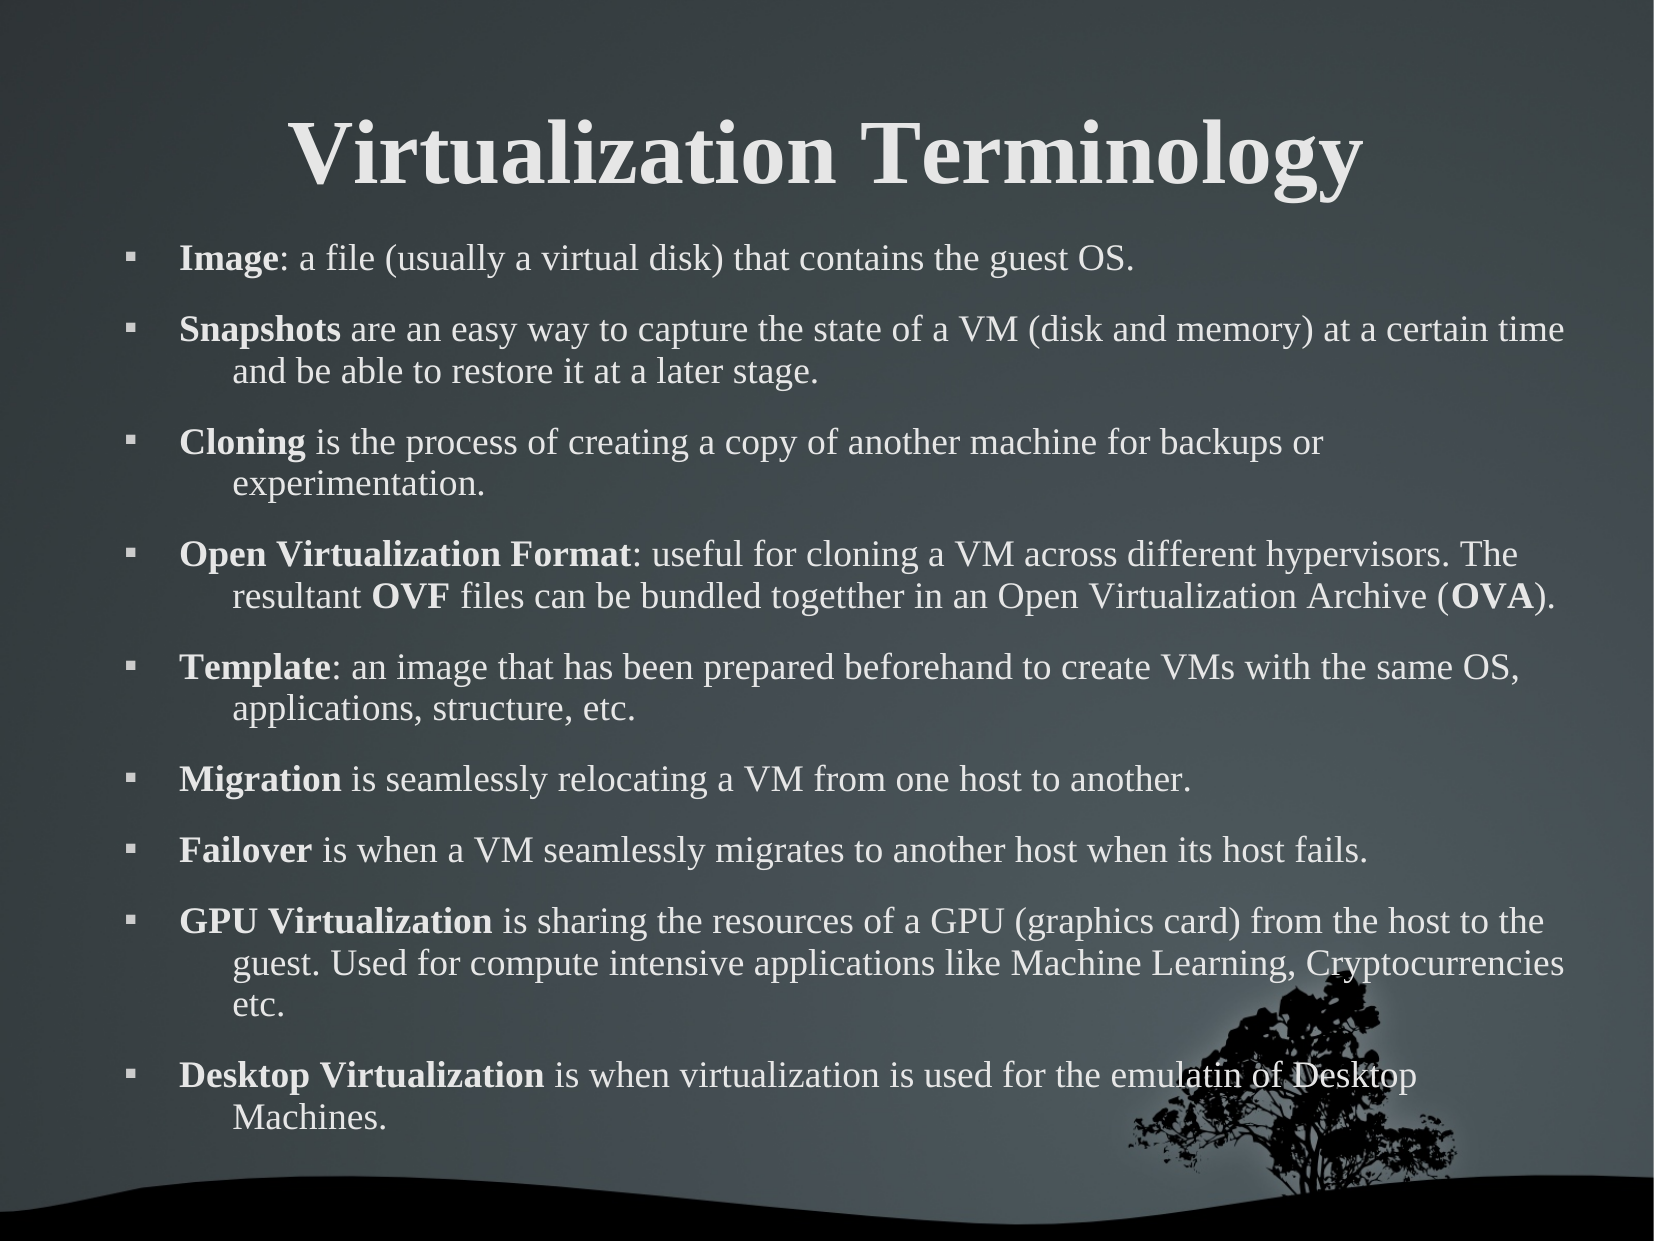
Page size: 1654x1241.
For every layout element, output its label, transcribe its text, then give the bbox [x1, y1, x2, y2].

title Virtualization Terminology [82, 49, 1571, 257]
picture [0, 0, 1654, 1241]
list Image: a file (usually a virtual disk) that contains the guest OS. Snapshots are an easy way to capture the state of a VM (disk and memory) at a certain time and be able to restore it at a later stage. Cloning is the process of creating a copy of another machine for backups or experimentation. Open Virtualization Format: useful for cloning a VM across different hypervisors. The resultant OVF files can be bundled togetther in an Open Virtualization Archive (OVA). Template: an image that has been prepared beforehand to create VMs with the same OS, applications, structure, etc. Migration is seamlessly relocating a VM from one host to another. Failover is when a VM seamlessly migrates to another host when its host fails. GPU Virtualization is sharing the resources of a GPU (graphics card) from the host to the guest. Used for compute intensive applications like Machine Learning, Cryptocurrencies etc. Desktop Virtualization is when virtualization is used for the emulatin of Desktop Machines. [90, 236, 1579, 1154]
